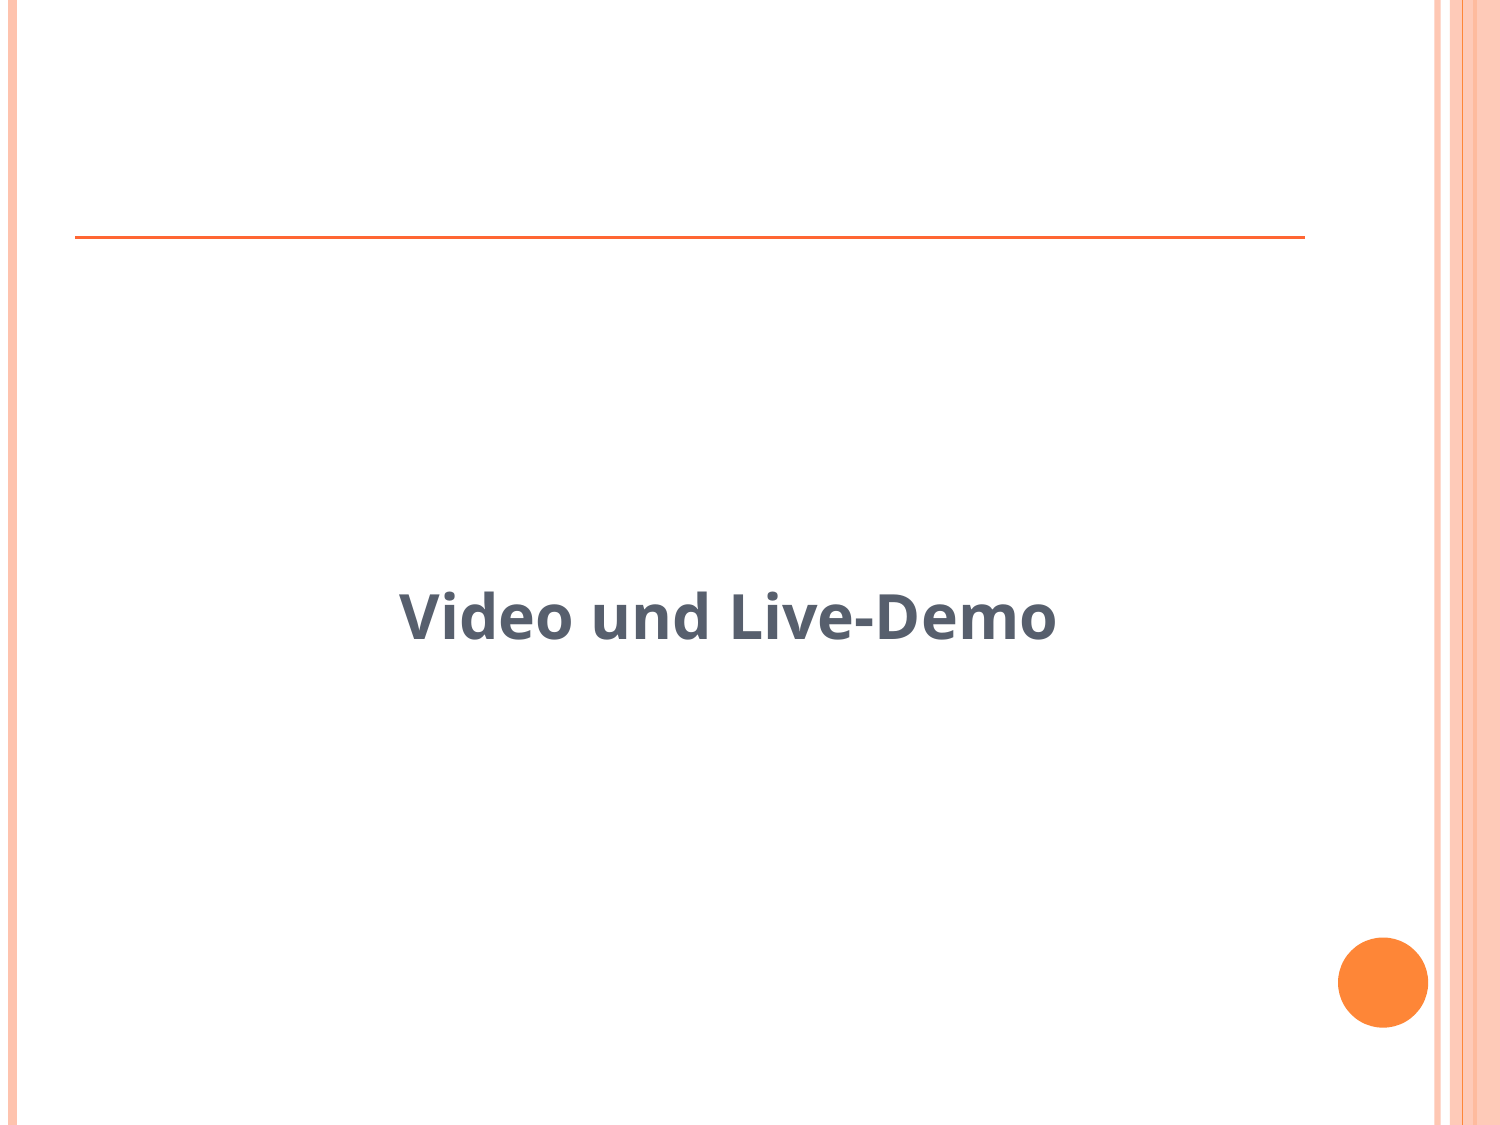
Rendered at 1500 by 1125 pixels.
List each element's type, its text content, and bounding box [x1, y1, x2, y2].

title Video und Live-Demo [52, 529, 1407, 703]
